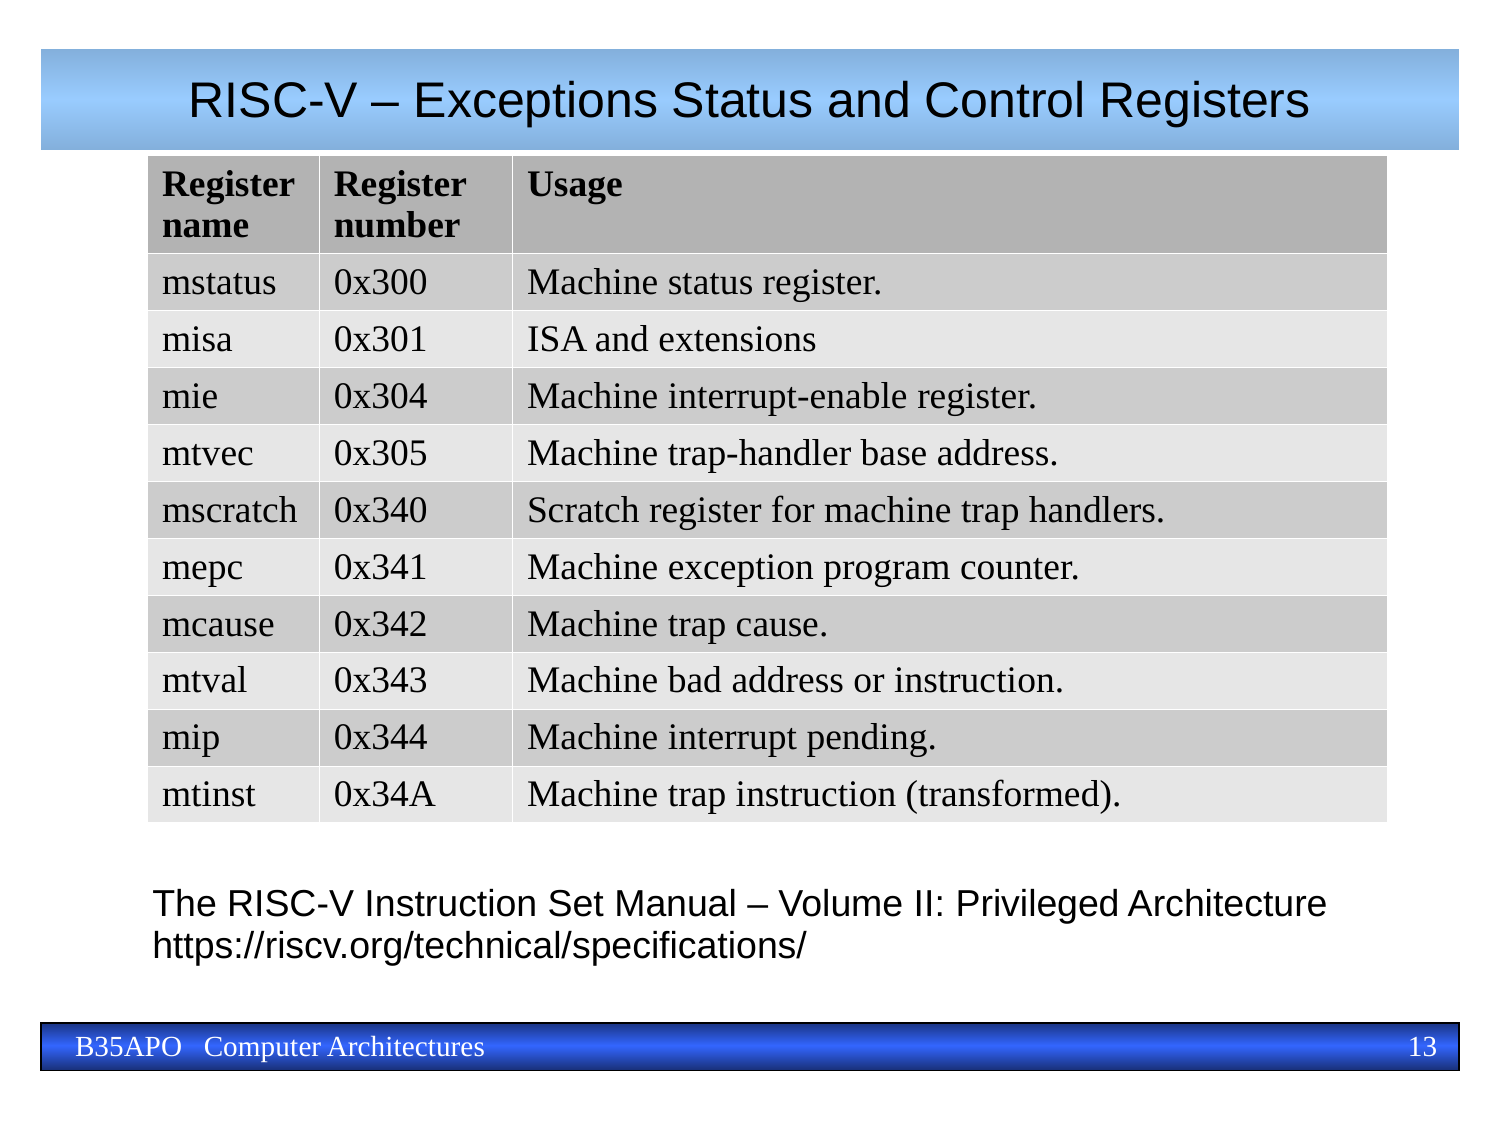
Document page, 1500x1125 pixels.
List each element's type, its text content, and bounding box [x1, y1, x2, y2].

table_cell Machine interrupt-enable register. [513, 368, 1387, 424]
table_cell 0x304 [320, 368, 512, 424]
table_cell mscratch [148, 482, 319, 538]
table_cell mcause [148, 596, 319, 652]
table_cell mtval [148, 653, 319, 709]
table_cell 0x343 [320, 653, 512, 709]
table_header Usage [513, 156, 1387, 253]
table_cell Machine trap instruction (transformed). [513, 767, 1387, 822]
table_cell mie [148, 368, 319, 424]
table_cell 0x342 [320, 596, 512, 652]
table_cell mip [148, 710, 319, 766]
table_cell mtinst [148, 767, 319, 822]
table_cell mstatus [148, 254, 319, 310]
table_cell 0x34A [320, 767, 512, 822]
table_cell 0x300 [320, 254, 512, 310]
table_cell Machine status register. [513, 254, 1387, 310]
table_cell 0x301 [320, 311, 512, 367]
table_cell Machine bad address or instruction. [513, 653, 1387, 709]
text_box The RISC-V Instruction Set Manual – Volume II: Privileged Architecture https://riscv.org/technical/specifications/ [137, 874, 1450, 974]
table_cell mepc [148, 539, 319, 595]
table_header Register number [320, 156, 512, 253]
table_cell misa [148, 311, 319, 367]
table_cell 0x341 [320, 539, 512, 595]
table_cell Machine trap-handler base address. [513, 425, 1387, 481]
table_header Register name [148, 156, 319, 253]
table_cell Machine exception program counter. [513, 539, 1387, 595]
table_cell Machine trap cause. [513, 596, 1387, 652]
title RISC-V – Exceptions Status and Control Registers [41, 49, 1459, 150]
table_cell 0x340 [320, 482, 512, 538]
table_cell Machine interrupt pending. [513, 710, 1387, 766]
table_cell mtvec [148, 425, 319, 481]
table_cell ISA and extensions [513, 311, 1387, 367]
table_cell Scratch register for machine trap handlers. [513, 482, 1387, 538]
table_cell 0x344 [320, 710, 512, 766]
table_cell 0x305 [320, 425, 512, 481]
